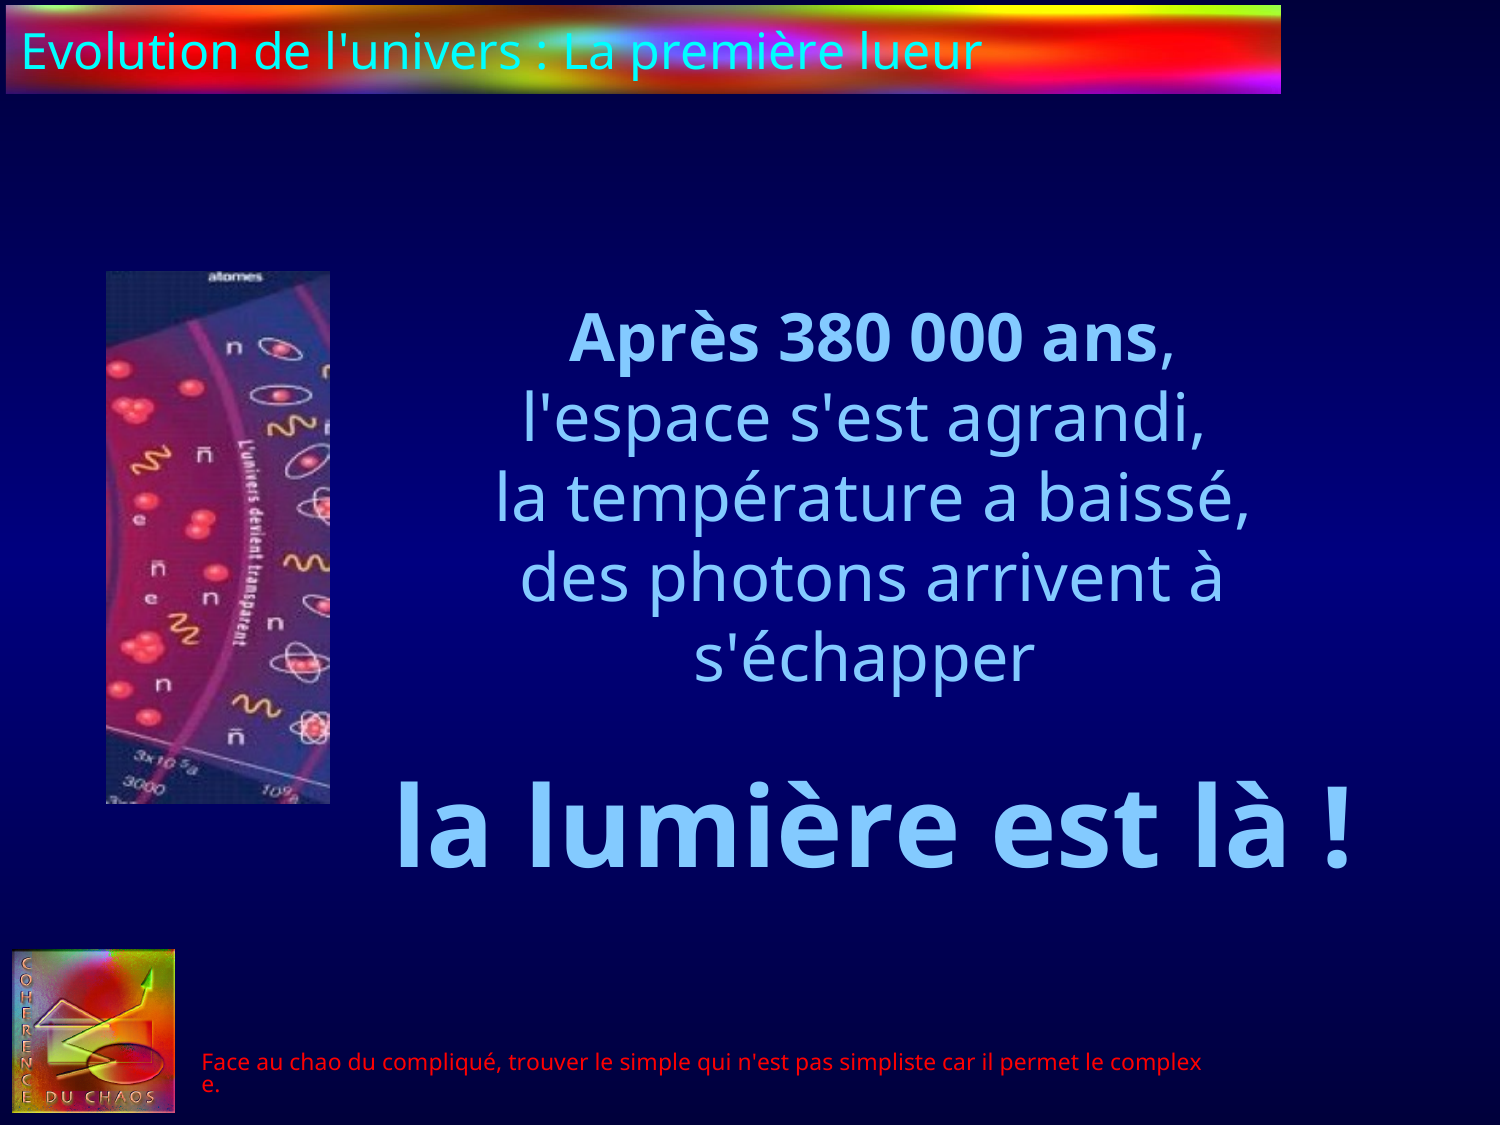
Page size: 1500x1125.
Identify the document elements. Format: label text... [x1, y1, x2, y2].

picture [12, 949, 175, 1113]
title Evolution de l'univers : La première lueur [5, 5, 1281, 94]
picture [106, 271, 330, 804]
text_box Après 380 000 ans, l'espace s'est agrandi, la température a baissé, des photons arrivent à s'échapper la lumière est là ! [377, 287, 1453, 818]
